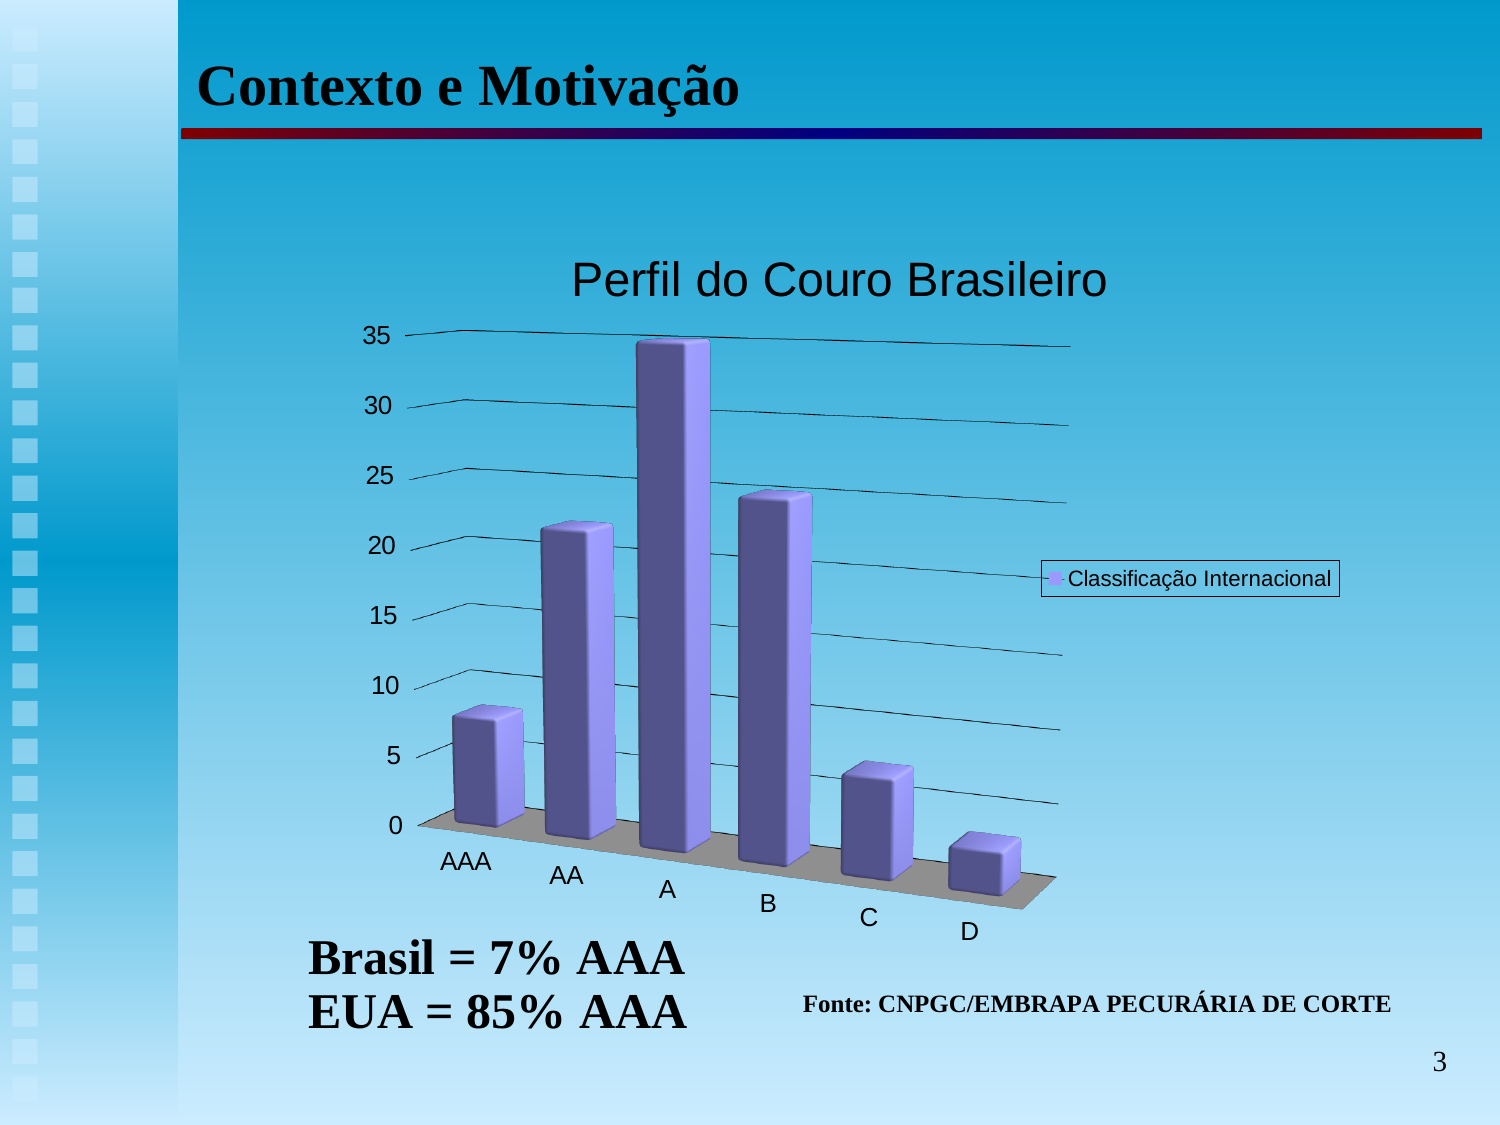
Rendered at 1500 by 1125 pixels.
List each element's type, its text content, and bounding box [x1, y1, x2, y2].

text_box Brasil = 7% AAA EUA = 85% AAA [308, 933, 710, 1040]
text_box Fonte: CNPGC/EMBRAPA PECURÁRIA DE CORTE [802, 991, 1393, 1018]
chart [310, 223, 1342, 962]
title Contexto e Motivação [181, 10, 1457, 165]
